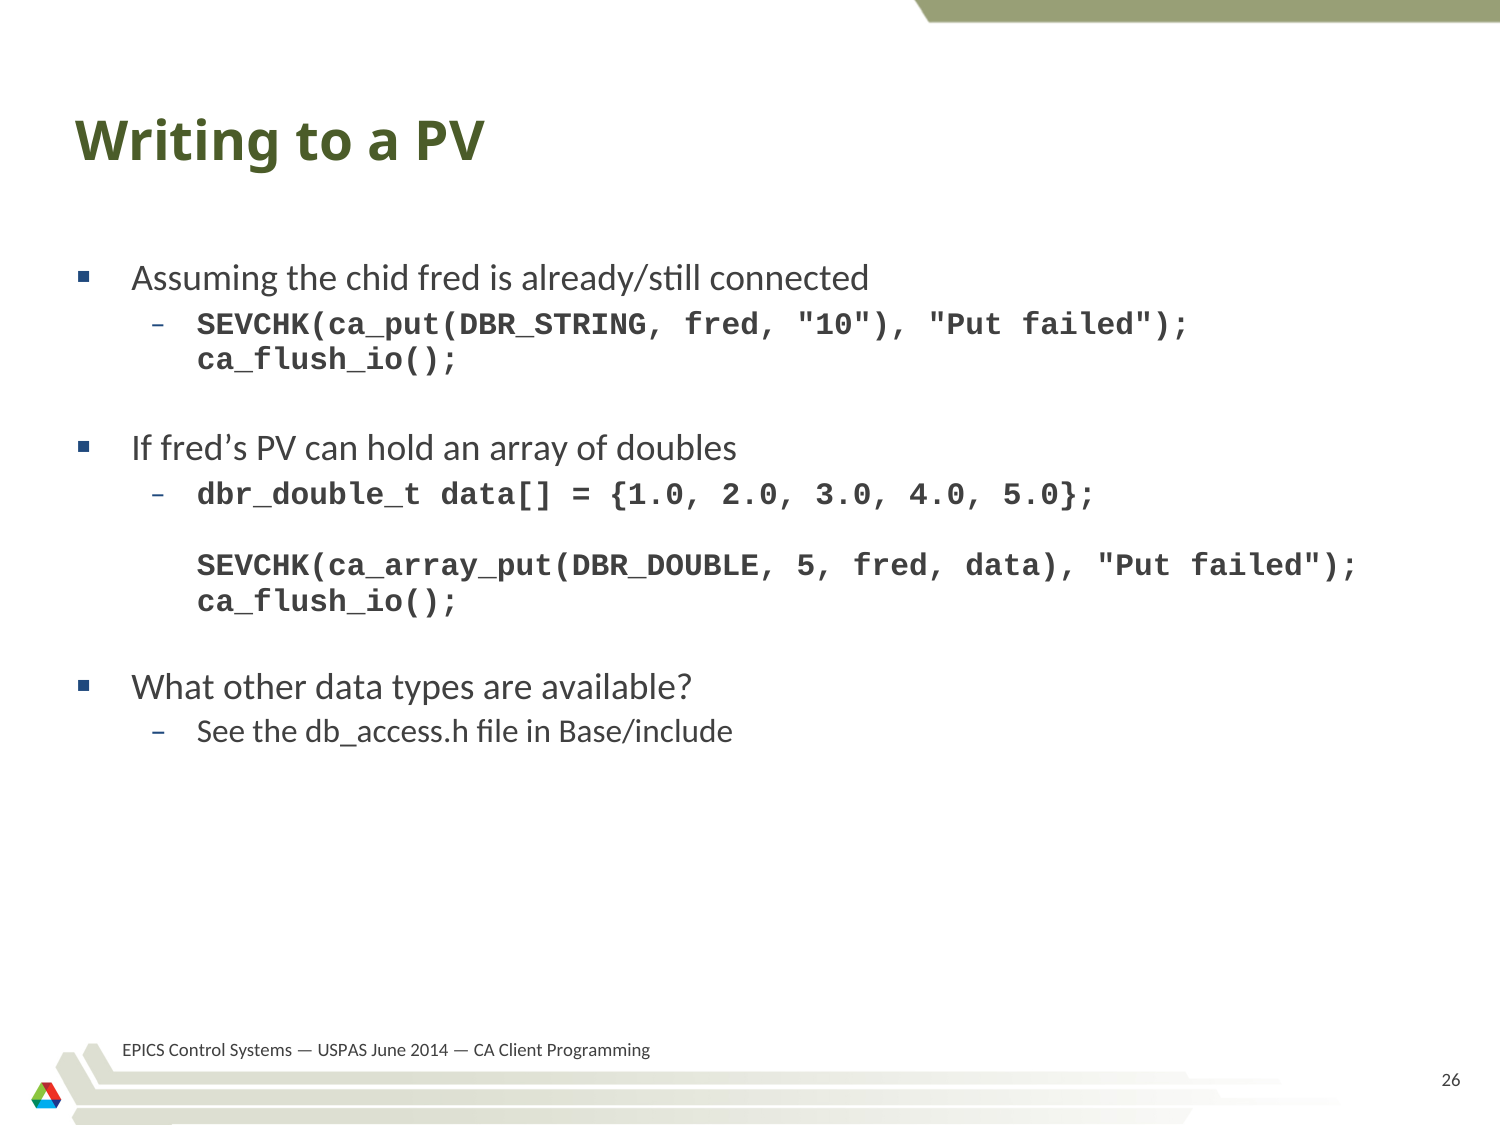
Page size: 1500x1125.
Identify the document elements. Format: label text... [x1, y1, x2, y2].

picture [0, 0, 1500, 24]
title Writing to a PV [75, 45, 1426, 233]
list Assuming the chid fred is already/still connected SEVCHK(ca_put(DBR_STRING, fred, "10"), "Put failed"); ca_flush_io(); If fred’s PV can hold an array of doubles dbr_double_t data[] = {1.0, 2.0, 3.0, 4.0, 5.0}; SEVCHK(ca_array_put(DBR_DOUBLE, 5, fred, data), "Put failed"); ca_flush_io(); What other data types are available? See the db_access.h file in Base/include [75, 262, 1426, 916]
picture [0, 1037, 1500, 1125]
